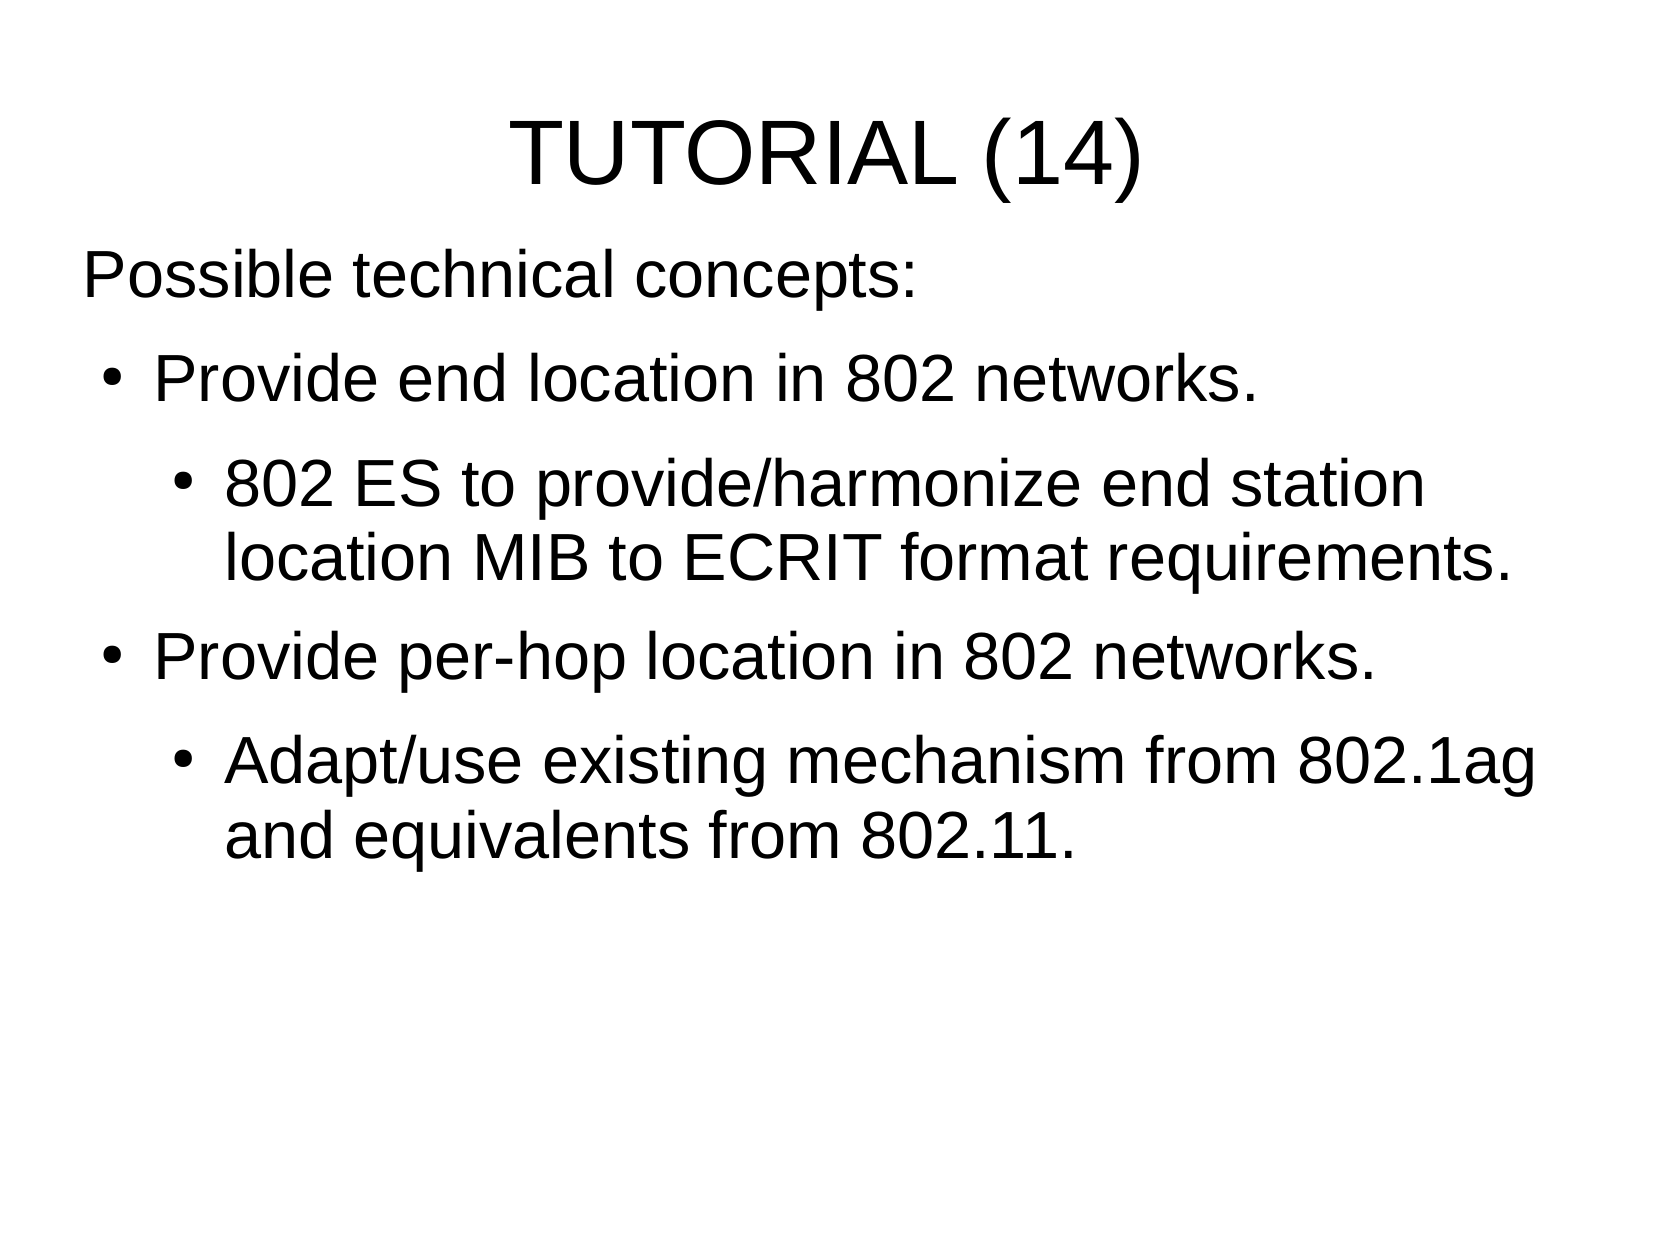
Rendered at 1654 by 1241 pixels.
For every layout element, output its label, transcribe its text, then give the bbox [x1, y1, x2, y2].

list Possible technical concepts: Provide end location in 802 networks. 802 ES to provide/harmonize end station location MIB to ECRIT format requirements. Provide per-hop location in 802 networks. Adapt/use existing mechanism from 802.1ag and equivalents from 802.11. [82, 237, 1571, 1041]
title TUTORIAL (14) [82, 56, 1571, 237]
